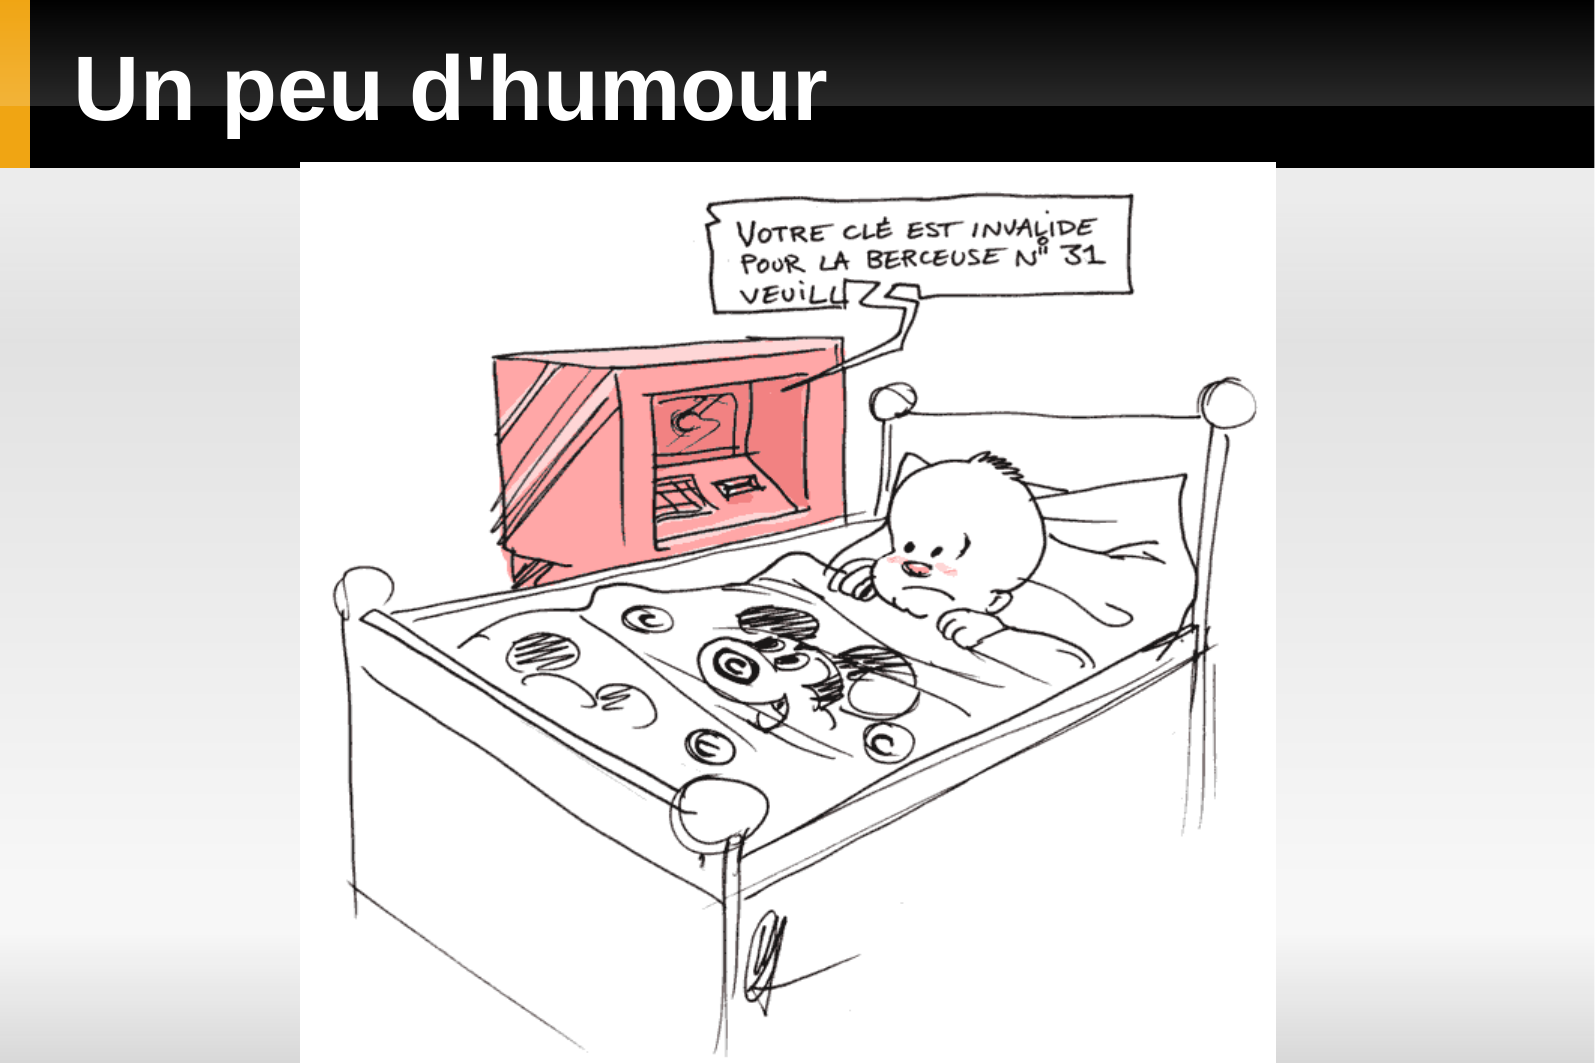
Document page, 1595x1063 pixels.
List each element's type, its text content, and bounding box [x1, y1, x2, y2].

picture [0, 0, 1595, 1063]
title Un peu d'humour [74, 7, 1510, 171]
